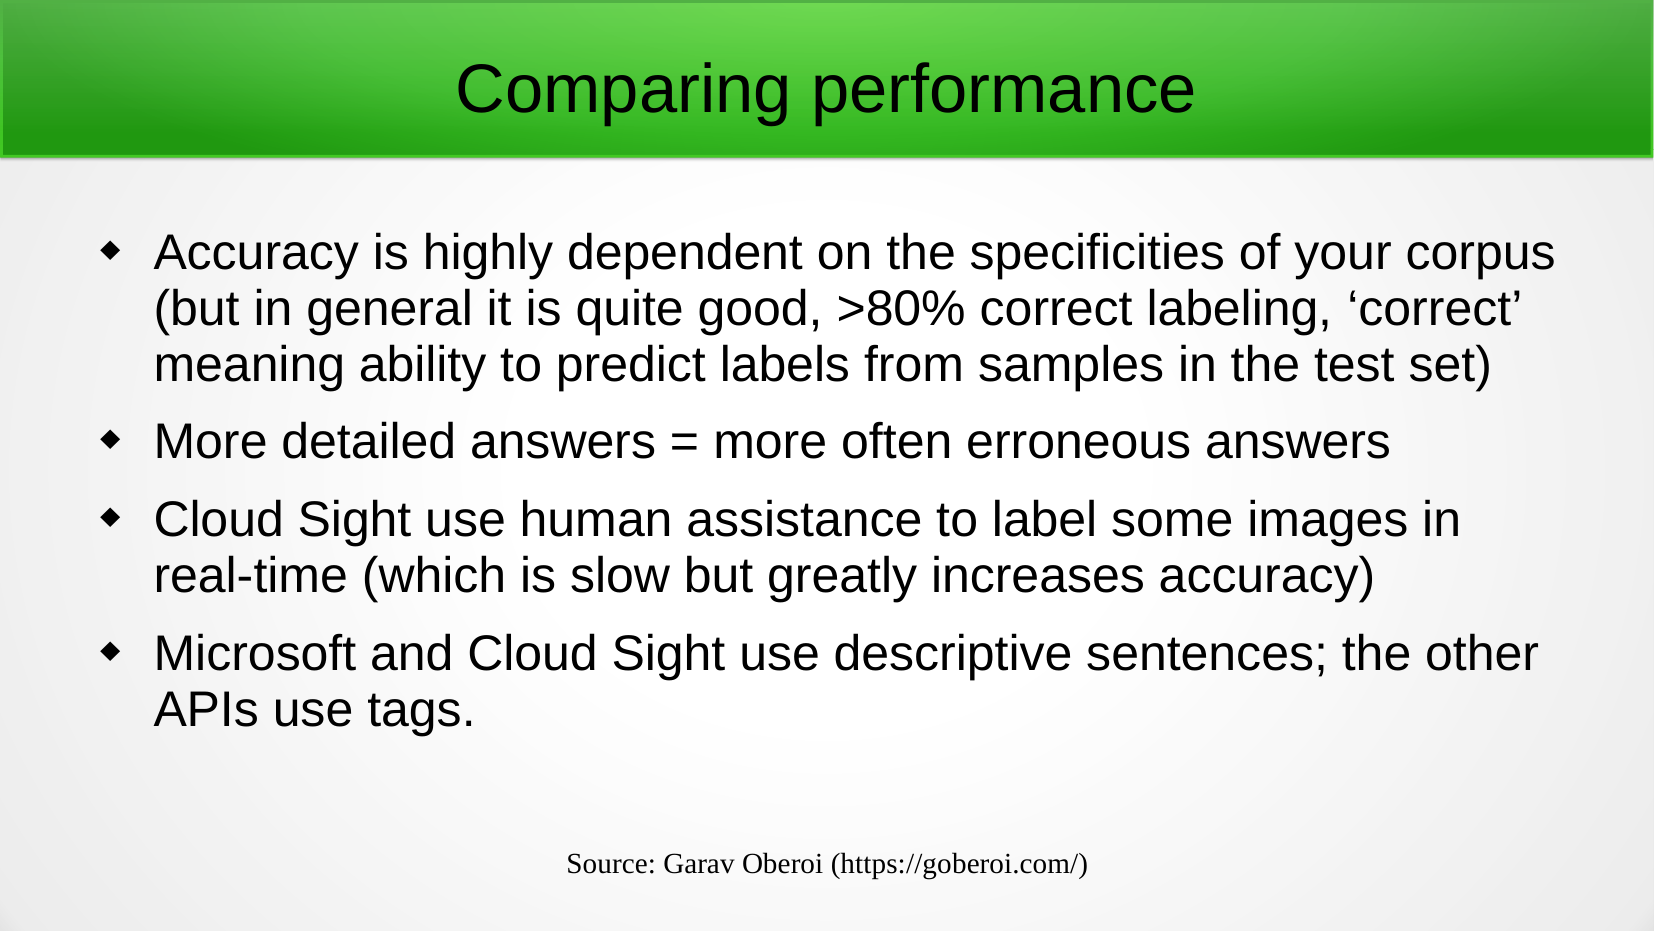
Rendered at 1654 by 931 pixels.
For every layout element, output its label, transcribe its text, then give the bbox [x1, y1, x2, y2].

list Accuracy is highly dependent on the specificities of your corpus (but in general it is quite good, >80% correct labeling, ‘correct’ meaning ability to predict labels from samples in the test set) More detailed answers = more often erroneous answers Cloud Sight use human assistance to label some images in real-time (which is slow but greatly increases accuracy) Microsoft and Cloud Sight use descriptive sentences; the other APIs use tags. [82, 224, 1571, 764]
title Comparing performance [82, 35, 1571, 142]
